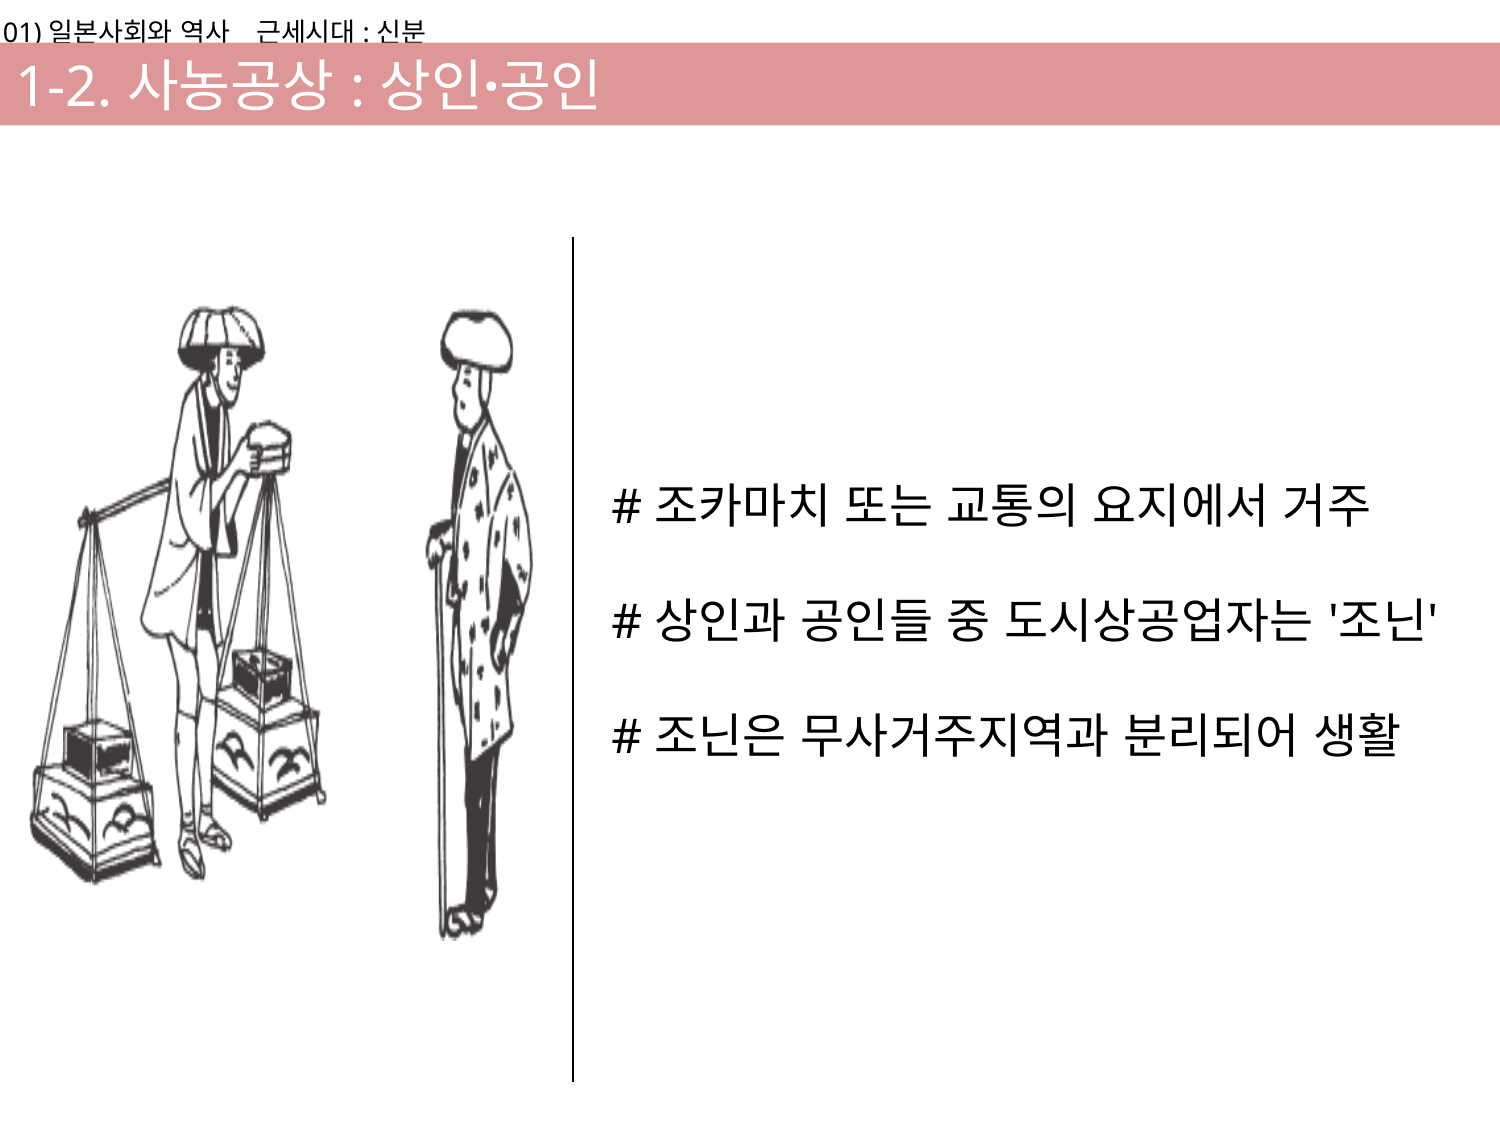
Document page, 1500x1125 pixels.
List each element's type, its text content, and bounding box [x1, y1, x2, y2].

text_box 01) 일본사회와 역사 _ 근세시대 : 신분 [0, 7, 868, 42]
text_box 1-2. 사농공상 : 상인·공인 [0, 42, 1500, 126]
picture [29, 302, 534, 941]
text_box # 조카마치 또는 교통의 요지에서 거주 # 상인과 공인들 중 도시상공업자는 '조닌' # 조닌은 무사거주지역과 분리되어 생활 [596, 468, 1500, 771]
